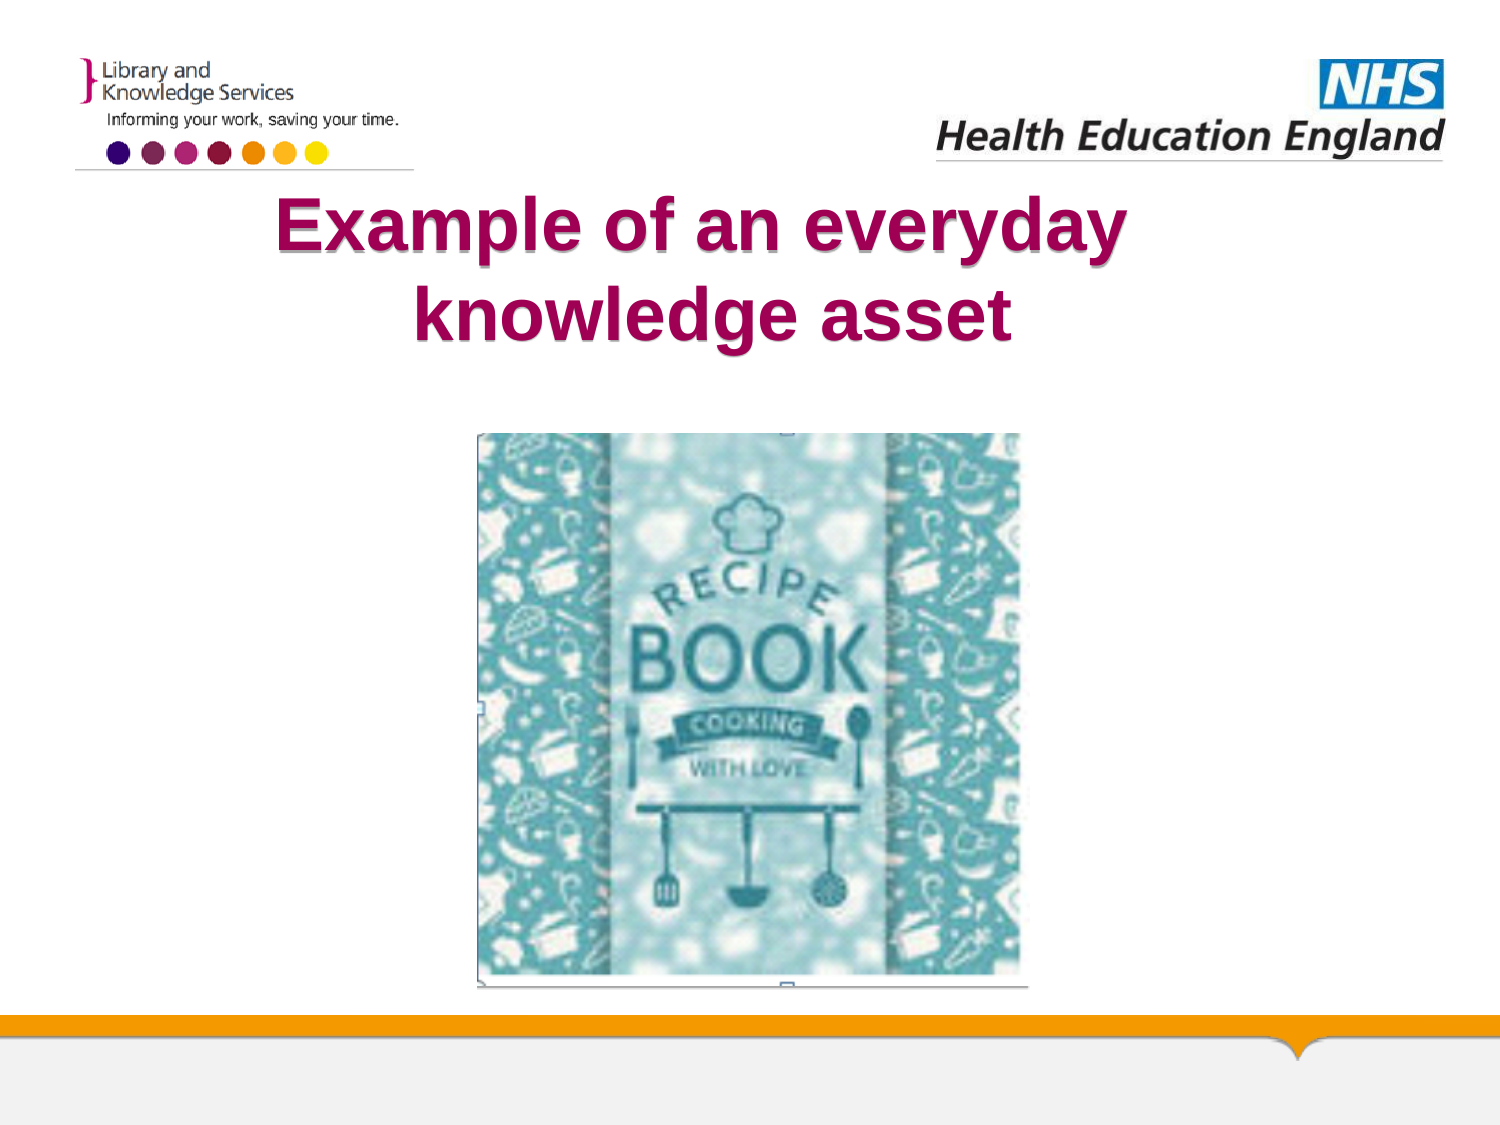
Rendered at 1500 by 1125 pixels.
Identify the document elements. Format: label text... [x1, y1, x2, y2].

picture [477, 433, 1030, 986]
picture [75, 54, 416, 169]
title Example of an everyday knowledge asset [75, 200, 1419, 312]
